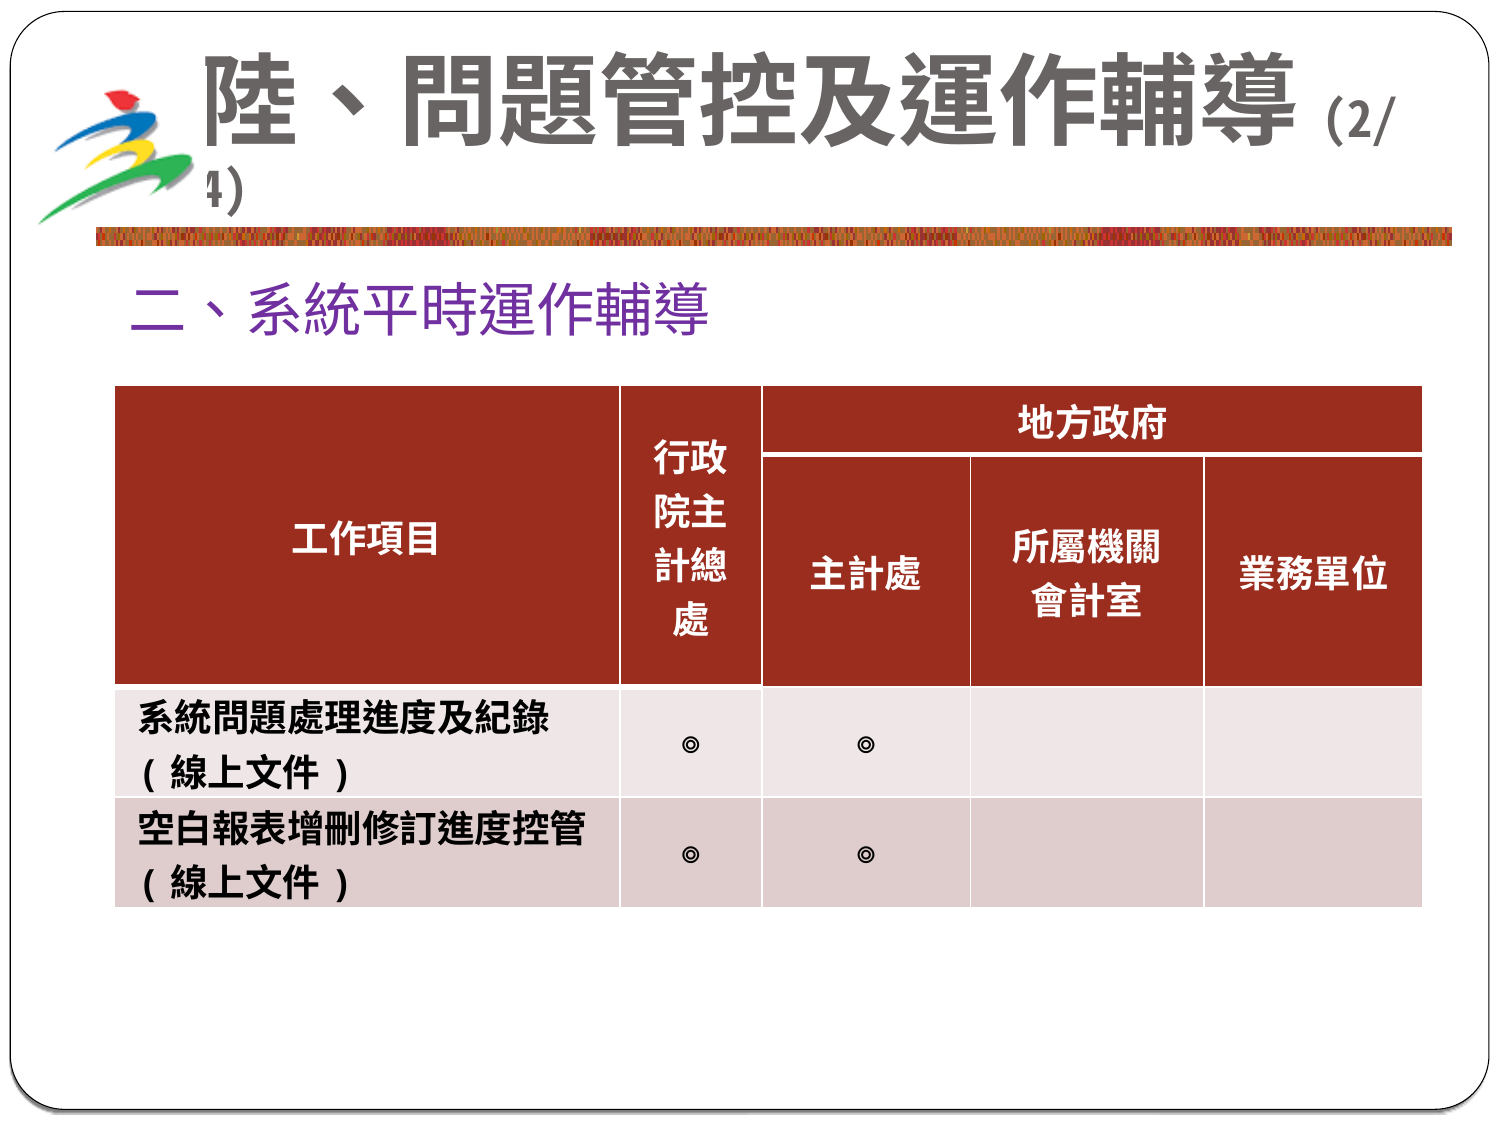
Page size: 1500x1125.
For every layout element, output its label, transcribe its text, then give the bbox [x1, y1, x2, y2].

table_cell ◎ [621, 690, 761, 796]
picture [21, 66, 1452, 266]
table_header 行政院主計總處 [621, 386, 761, 684]
text_box 二、系統平時運作輔導 [113, 265, 845, 351]
table_cell 所屬機關 會計室 [971, 457, 1203, 686]
table_cell 系統問題處理進度及紀錄 (線上文件) [115, 690, 619, 796]
table_cell ◎ [763, 798, 970, 907]
title 陸、問題管控及運作輔導(2/4) [183, 45, 1459, 233]
table_cell 空白報表增刪修訂進度控管 (線上文件) [115, 798, 619, 907]
table_cell [971, 798, 1203, 907]
table_cell ◎ [763, 688, 970, 796]
table_cell 業務單位 [1205, 457, 1422, 686]
table_cell 主計處 [763, 457, 970, 686]
table_header 工作項目 [115, 386, 619, 684]
table_cell [1205, 798, 1422, 907]
table_cell [971, 688, 1203, 796]
table_header 地方政府 [763, 386, 1422, 452]
table_cell [1205, 688, 1422, 796]
table_cell ◎ [621, 798, 761, 907]
